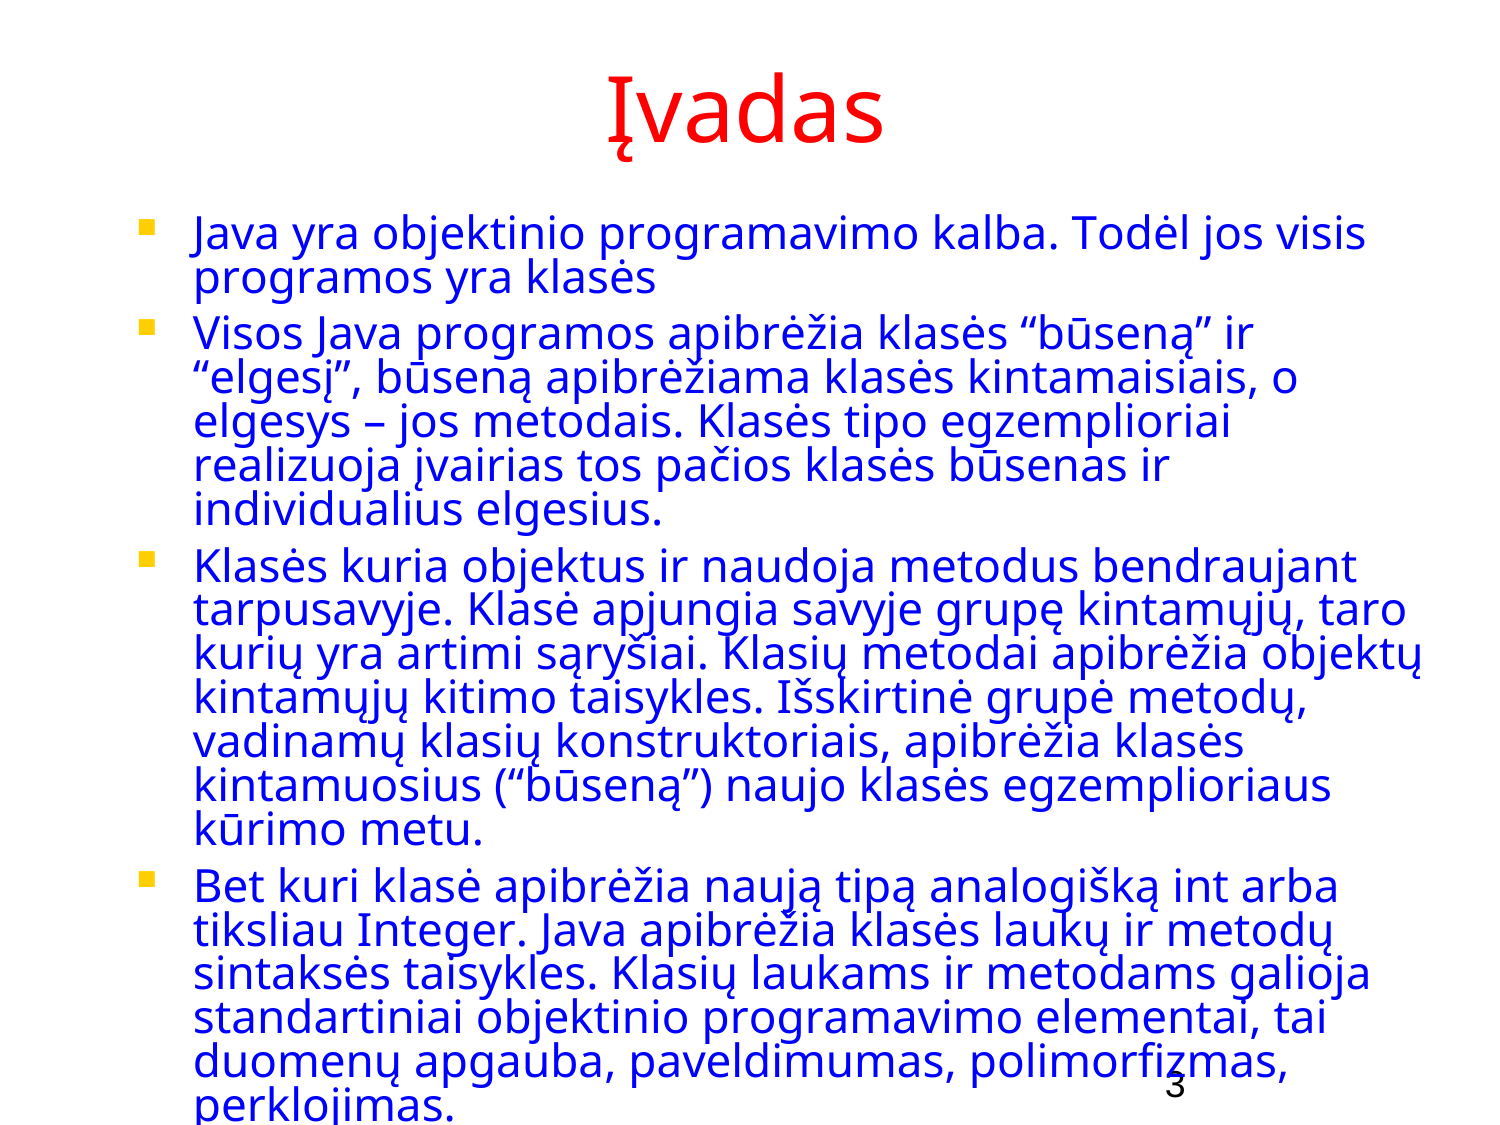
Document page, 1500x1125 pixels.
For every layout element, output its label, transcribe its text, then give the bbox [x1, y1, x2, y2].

title Įvadas [24, 24, 1468, 188]
list Java yra objektinio programavimo kalba. Todėl jos visis programos yra klasės Visos Java programos apibrėžia klasės “būseną” ir “elgesį”, būseną apibrėžiama klasės kintamaisiais, o elgesys – jos metodais. Klasės tipo egzemplioriai realizuoja įvairias tos pačios klasės būsenas ir individualius elgesius. Klasės kuria objektus ir naudoja metodus bendraujant tarpusavyje. Klasė apjungia savyje grupę kintamųjų, taro kurių yra artimi sąryšiai. Klasių metodai apibrėžia objektų kintamųjų kitimo taisykles. Išskirtinė grupė metodų, vadinamų klasių konstruktoriais, apibrėžia klasės kintamuosius (“būseną”) naujo klasės egzemplioriaus kūrimo metu. Bet kuri klasė apibrėžia naują tipą analogišką int arba tiksliau Integer. Java apibrėžia klasės laukų ir metodų sintaksės taisykles. Klasių laukams ir metodams galioja standartiniai objektinio programavimo elementai, tai duomenų apgauba, paveldimumas, polimorfizmas, perklojimas. [121, 206, 1447, 1051]
